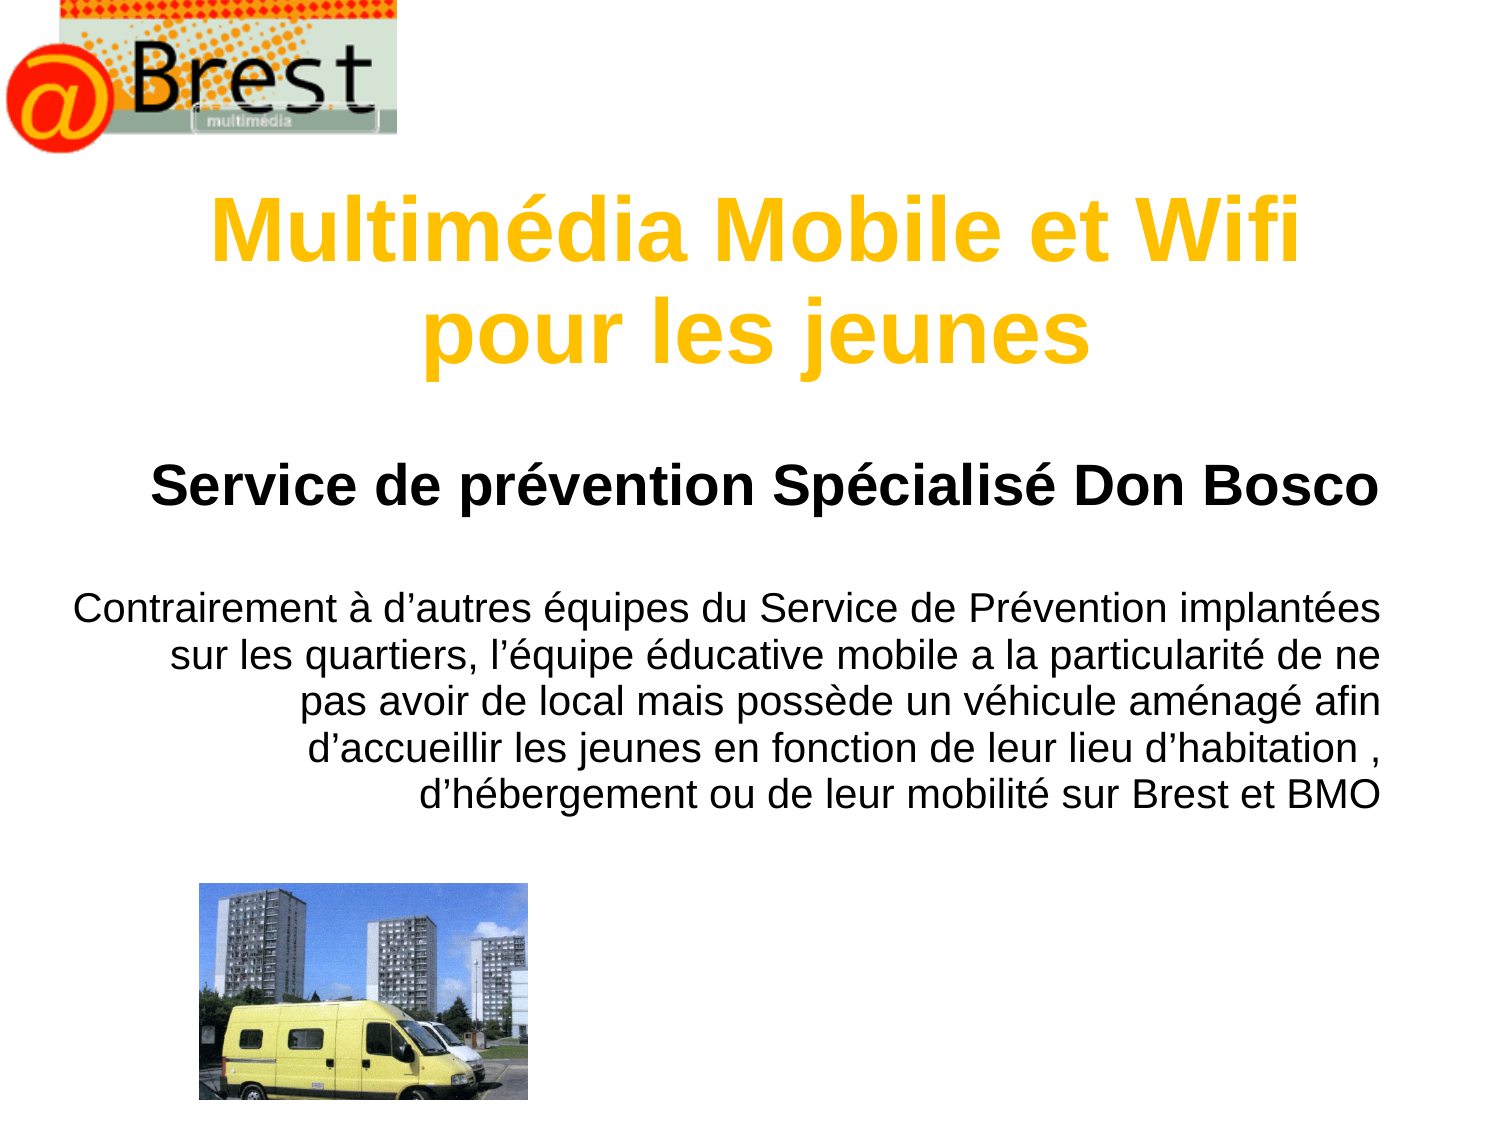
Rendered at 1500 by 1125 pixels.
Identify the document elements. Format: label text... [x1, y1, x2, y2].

picture [199, 883, 528, 1100]
title Multimédia Mobile et Wifi pour les jeunes [46, 163, 1468, 399]
picture [0, 0, 397, 157]
list Service de prévention Spécialisé Don Bosco Contrairement à d’autres équipes du Service de Prévention implantées sur les quartiers, l’équipe éducative mobile a la particularité de ne pas avoir de local mais possède un véhicule aménagé afin d’accueillir les jeunes en fonction de leur lieu d’habitation , d’hébergement ou de leur mobilité sur Brest et BMO [46, 445, 1397, 1045]
